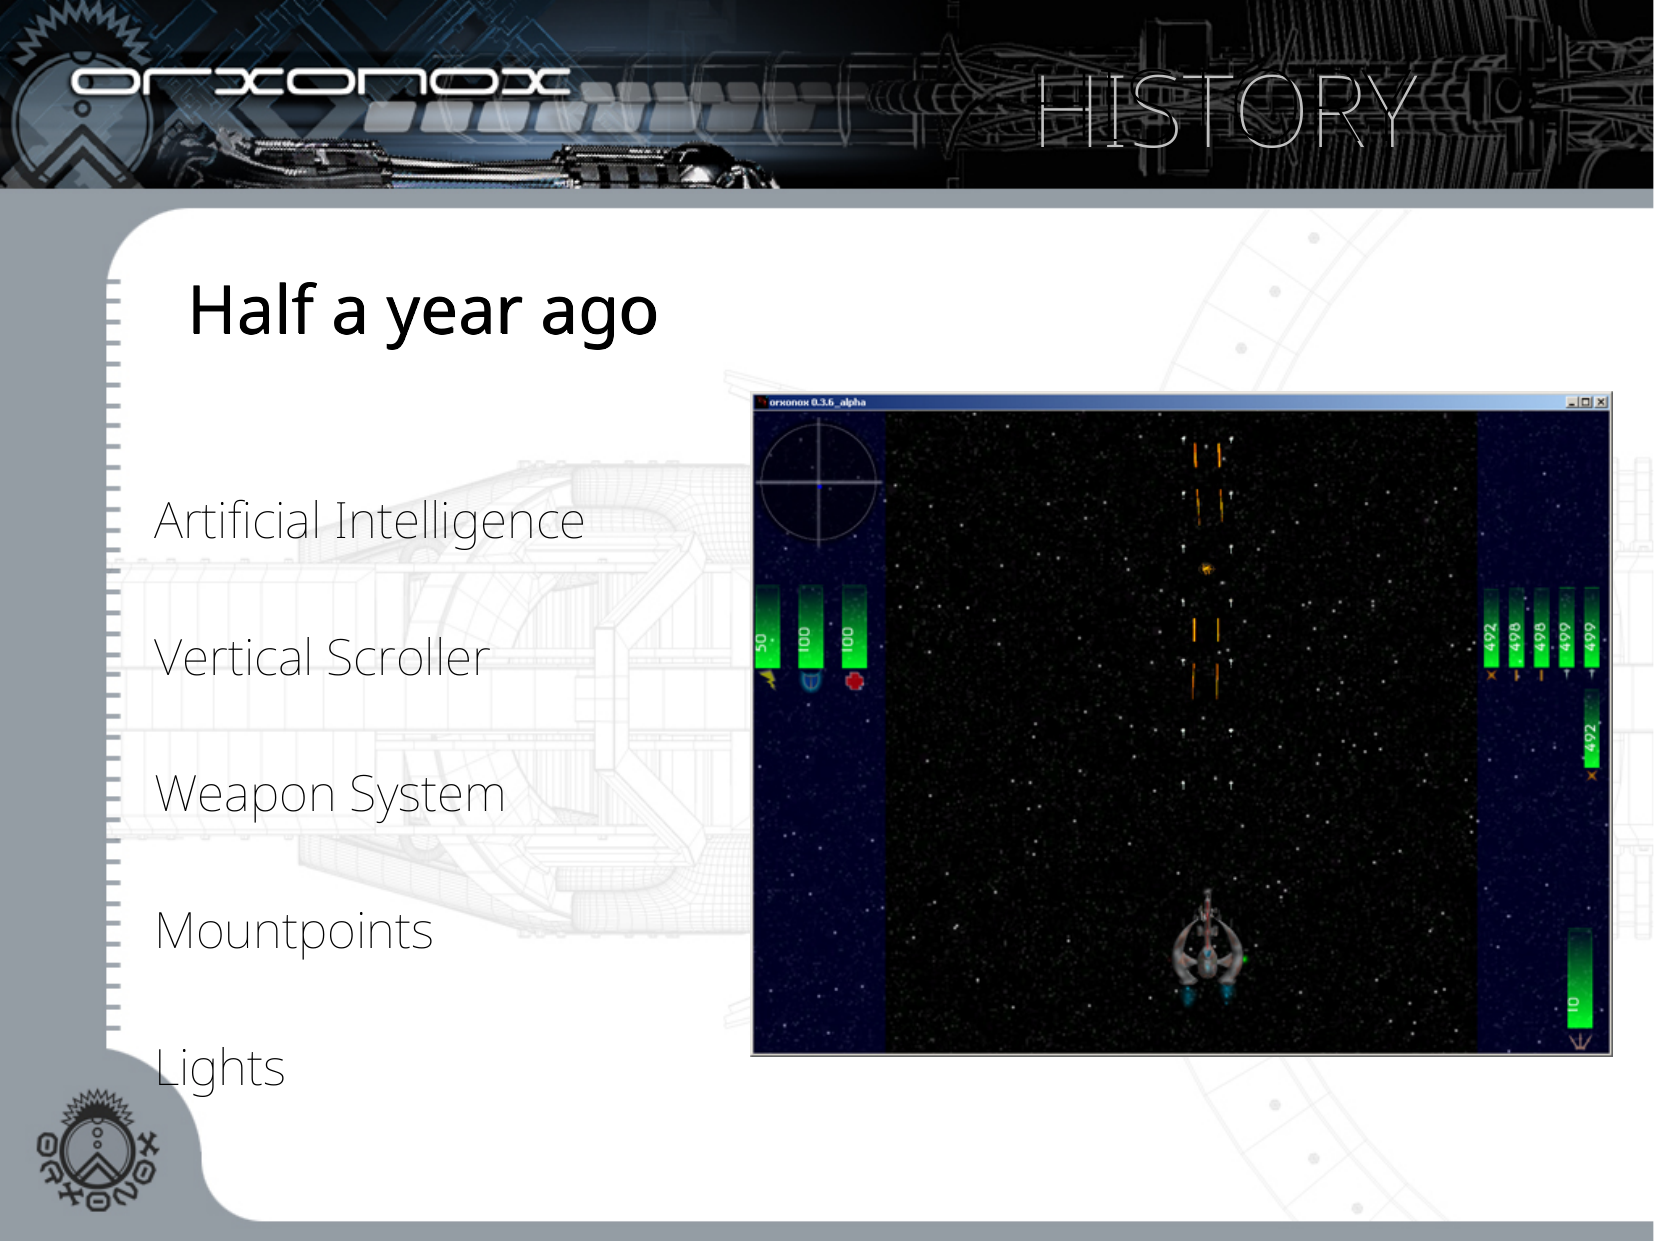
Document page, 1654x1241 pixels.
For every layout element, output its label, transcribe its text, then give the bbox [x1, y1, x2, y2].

picture [0, 0, 1654, 1241]
text_box HISTORY [975, 26, 1471, 159]
text_box Artificial Intelligence Vertical Scroller Weapon System Mountpoints Lights [104, 477, 670, 1017]
text_box Half a year ago [187, 262, 1056, 331]
